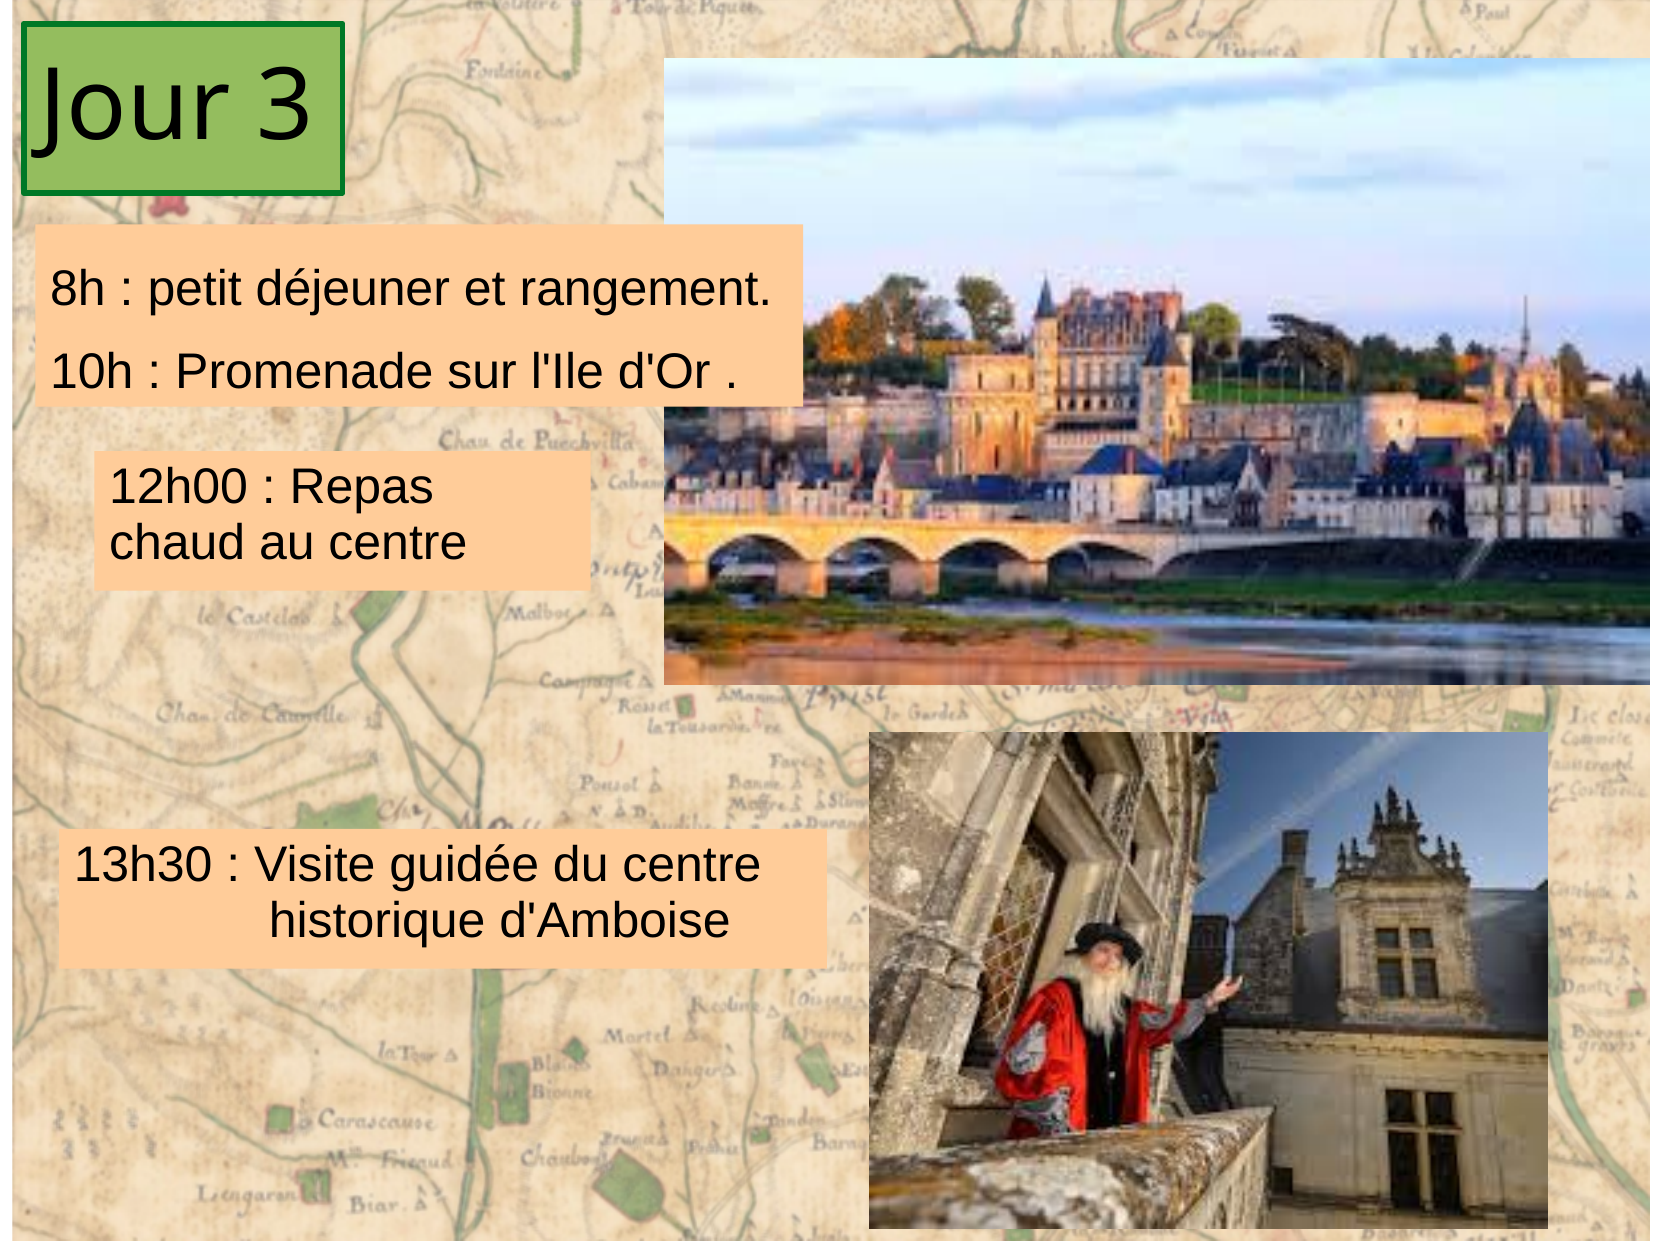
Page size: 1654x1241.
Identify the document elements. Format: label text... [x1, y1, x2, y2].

text_box 8h : petit déjeuner et rangement. 10h : Promenade sur l'Ile d'Or . [35, 224, 804, 390]
picture [11, 0, 1650, 1241]
text_box 12h00 : Repas chaud au centre [94, 451, 591, 591]
text_box Jour 3 [23, 23, 343, 193]
text_box 13h30 : Visite guidée du centre historique d'Amboise [59, 828, 827, 969]
